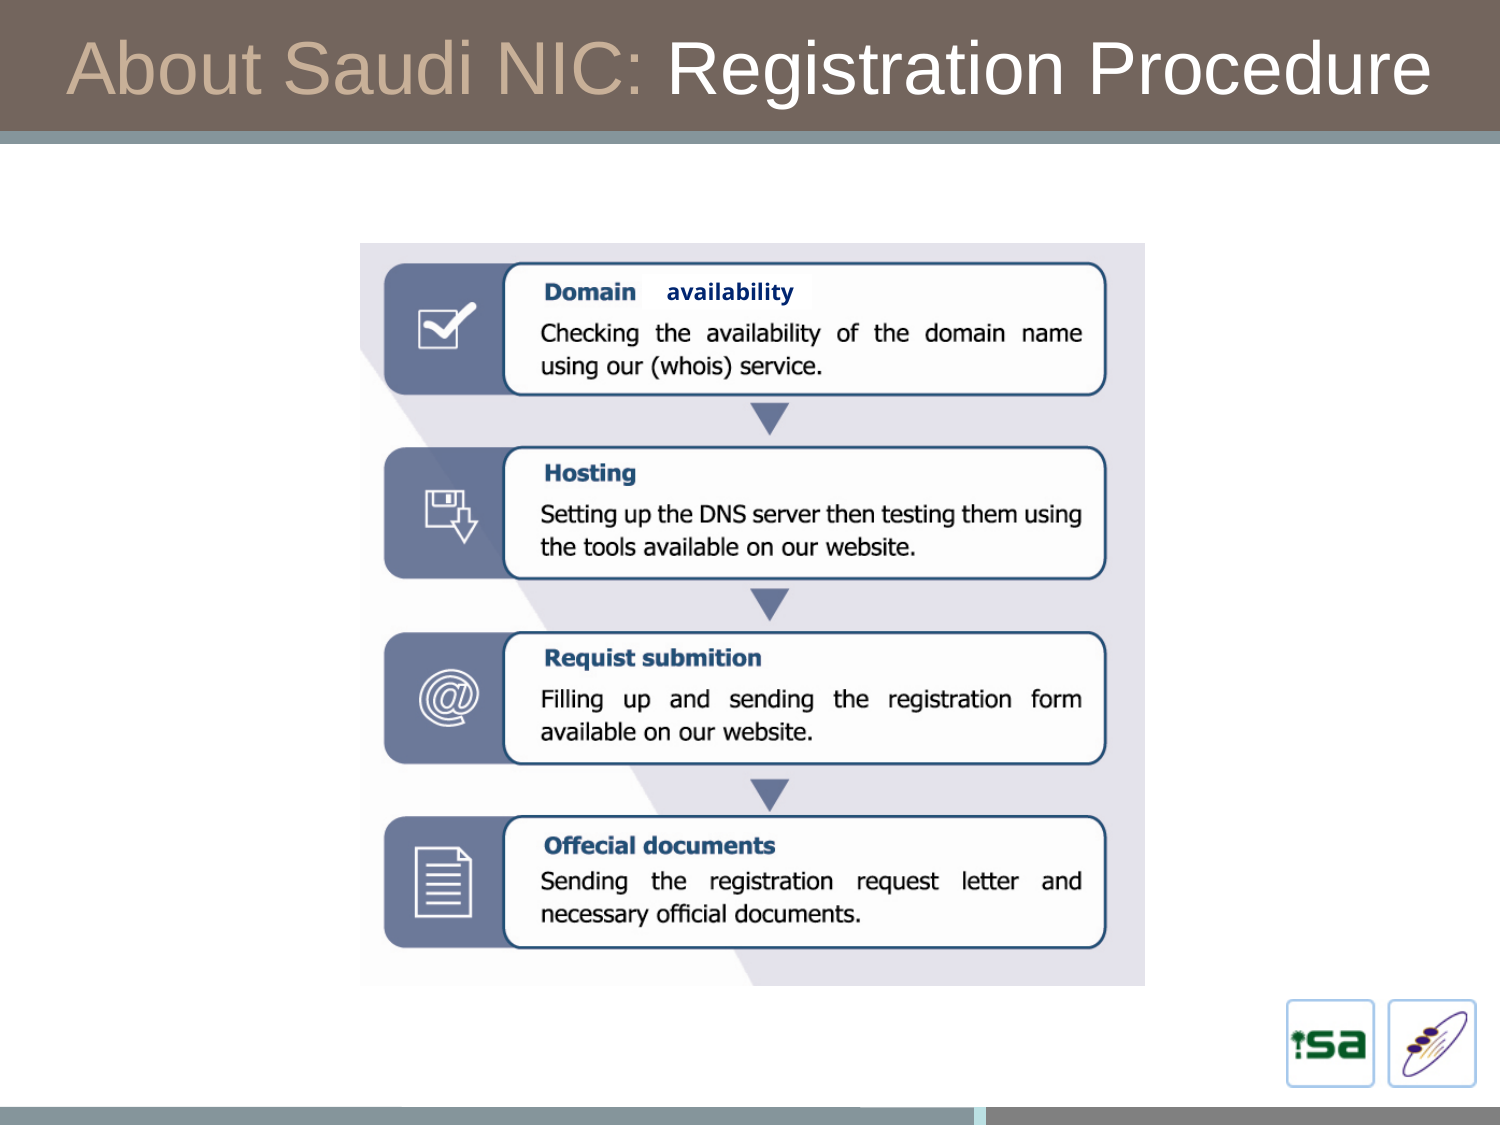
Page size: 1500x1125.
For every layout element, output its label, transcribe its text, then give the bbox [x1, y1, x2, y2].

text_box availability [642, 274, 813, 310]
picture [1286, 999, 1477, 1088]
text_box About Saudi NIC: Registration Procedure [0, 0, 1500, 131]
picture [360, 243, 1145, 986]
